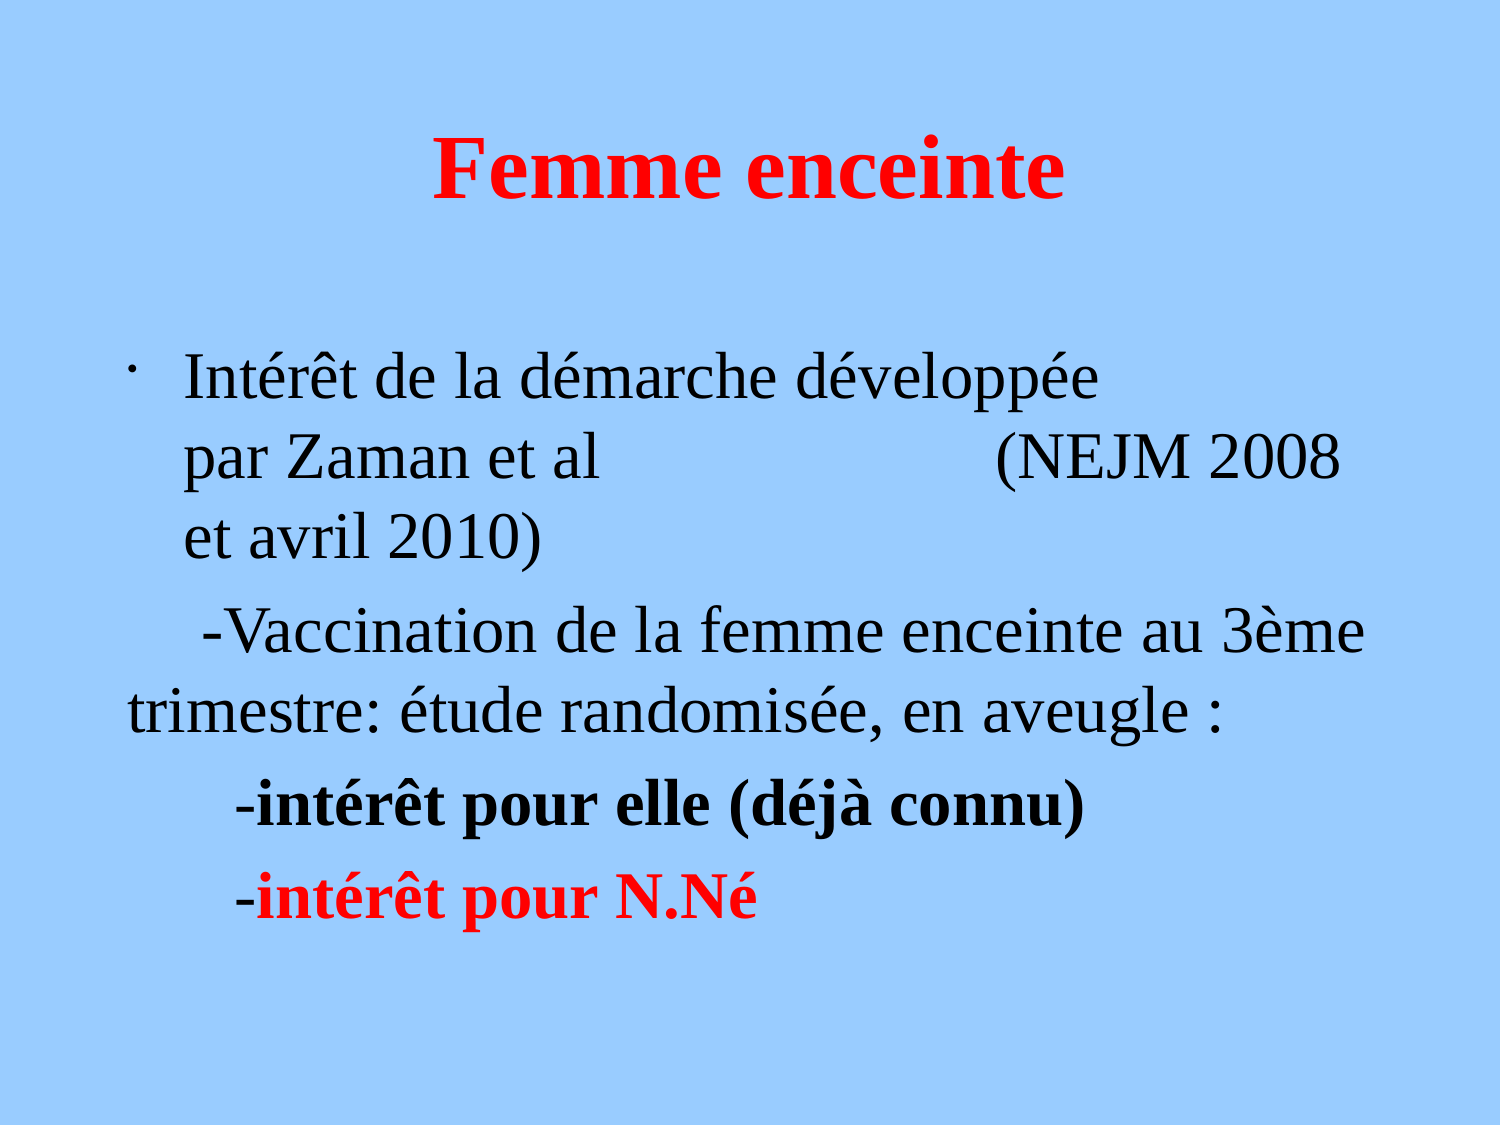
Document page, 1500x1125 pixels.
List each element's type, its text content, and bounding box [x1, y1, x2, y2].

list Intérêt de la démarche développée par Zaman et al (NEJM 2008 et avril 2010) -Vaccination de la femme enceinte au 3ème trimestre: étude randomisée, en aveugle : -intérêt pour elle (déjà connu) -intérêt pour N.Né [112, 324, 1388, 1000]
title Femme enceinte [112, 99, 1388, 288]
